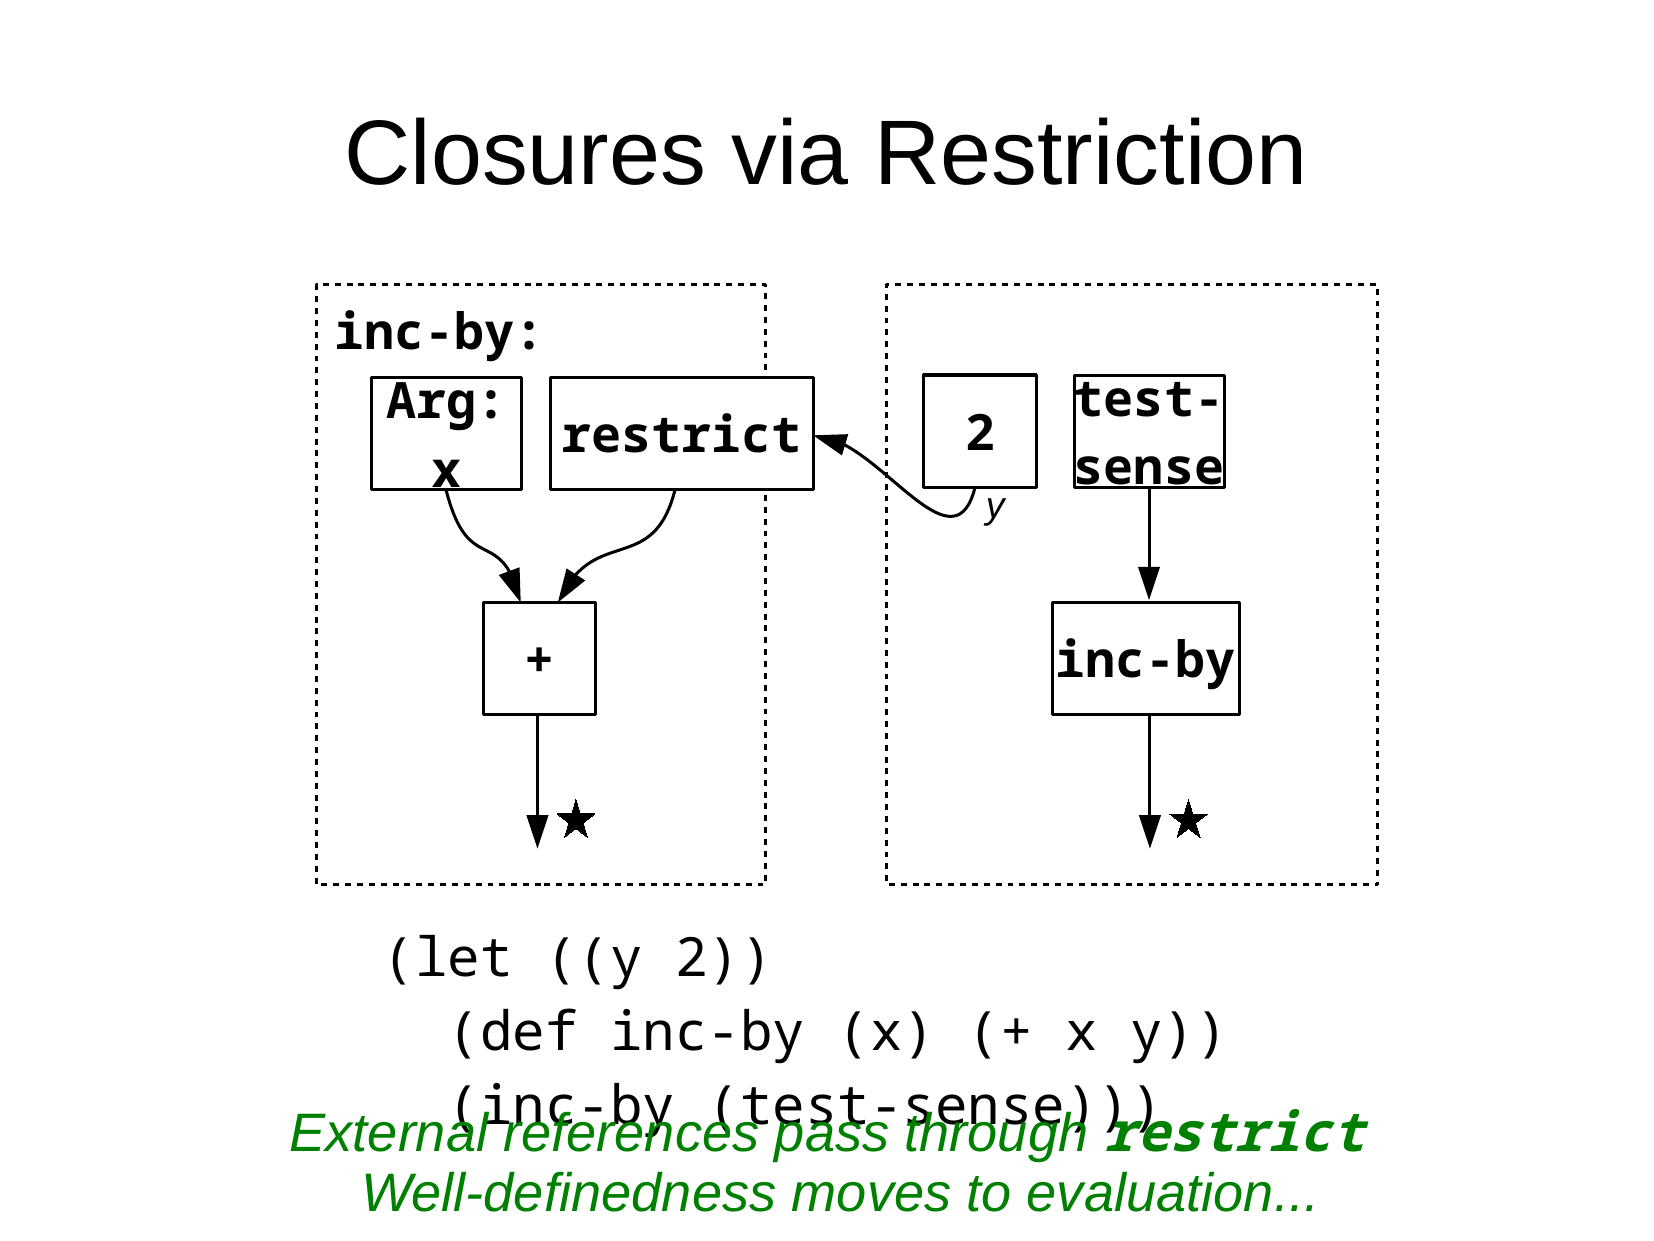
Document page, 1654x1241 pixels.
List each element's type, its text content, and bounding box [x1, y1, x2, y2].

text_box y [970, 477, 1009, 535]
text_box Well-definedness moves to evaluation... [241, 1162, 1441, 1224]
title Closures via Restriction [82, 49, 1571, 257]
text_box inc-by [1052, 602, 1240, 715]
text_box (let ((y 2)) (def inc-by (x) (+ x y)) (inc-by (test-sense))) [382, 918, 1271, 1081]
text_box restrict [550, 377, 814, 490]
text_box + [483, 602, 596, 715]
text_box test- sense [1074, 375, 1225, 488]
list External references pass through restrict [82, 1093, 1572, 1163]
text_box 2 [923, 375, 1037, 488]
text_box [557, 799, 595, 838]
text_box Arg: x [371, 377, 522, 490]
text_box [1169, 799, 1208, 838]
text_box inc-by: [316, 288, 563, 354]
